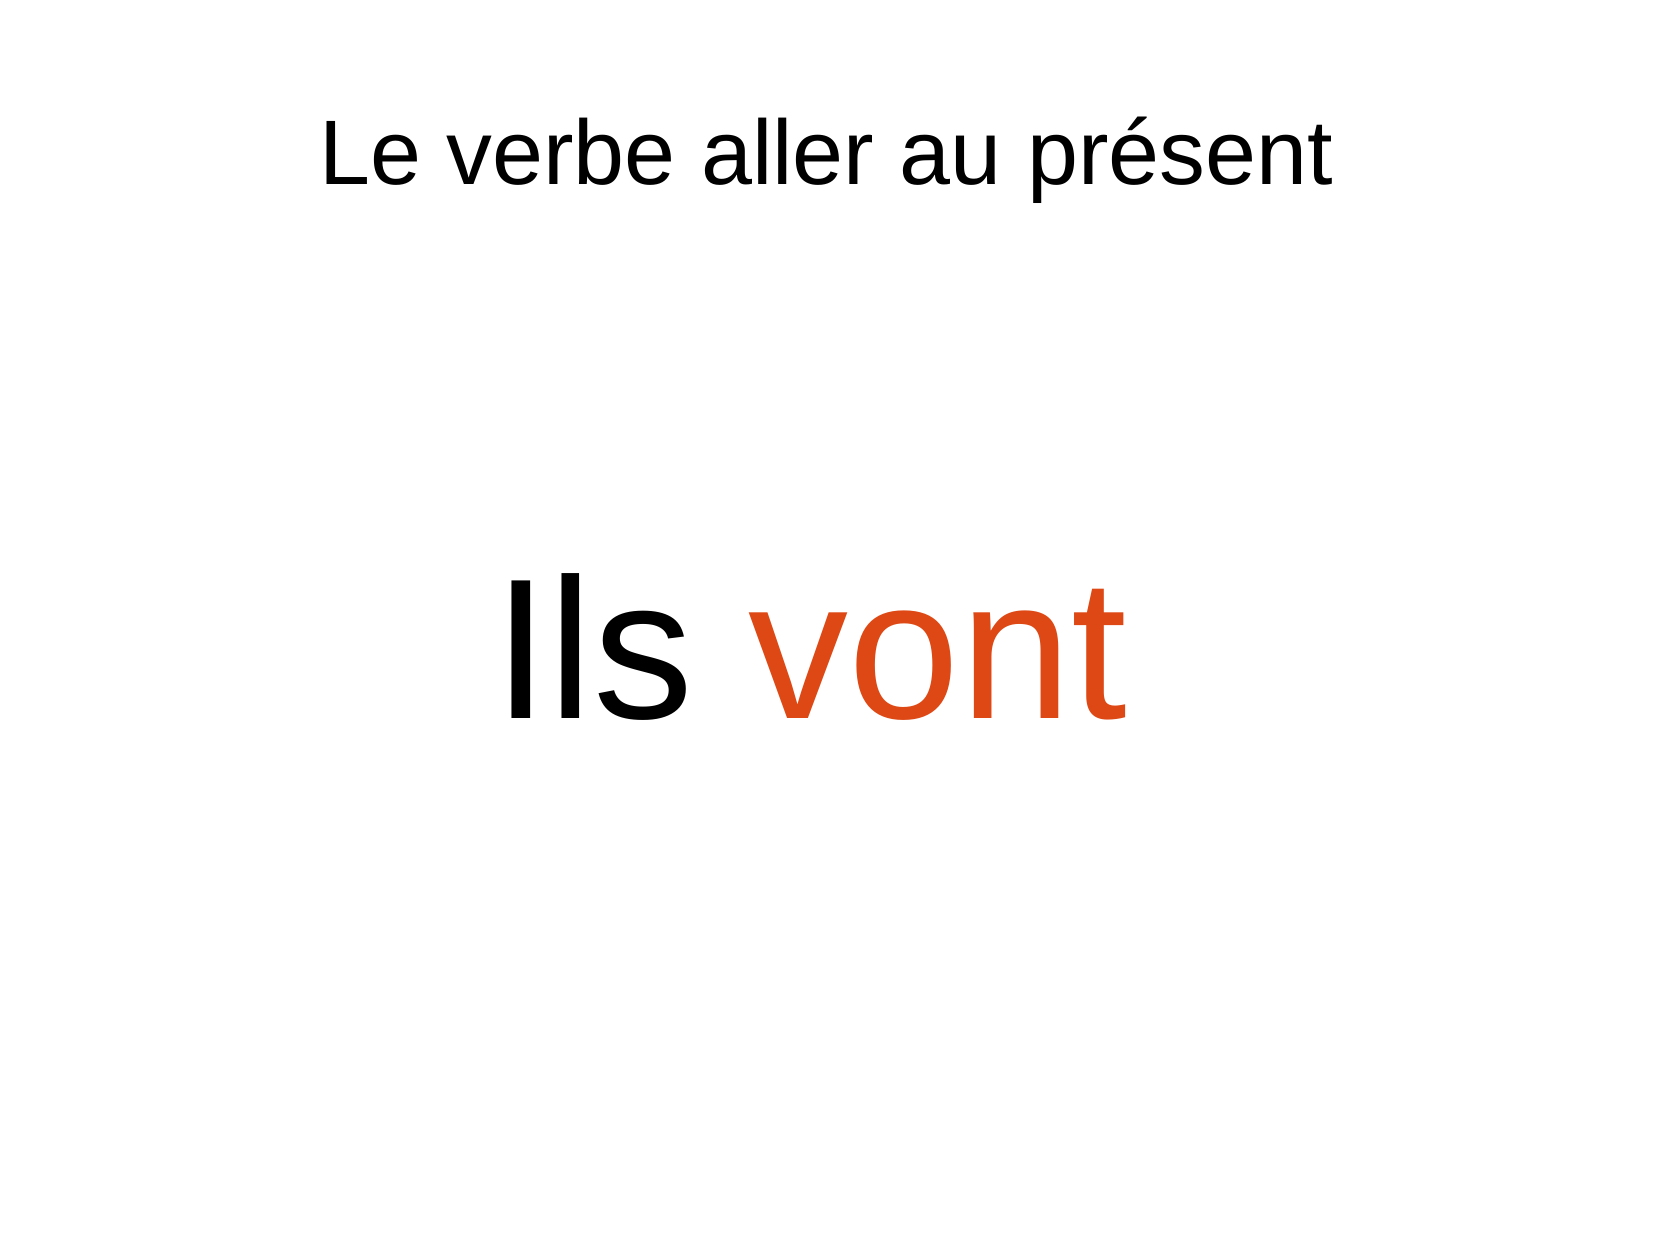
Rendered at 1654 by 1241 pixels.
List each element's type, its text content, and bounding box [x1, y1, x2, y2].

title Le verbe aller au présent [82, 49, 1571, 257]
subtitle Ils vont [82, 290, 1538, 1010]
